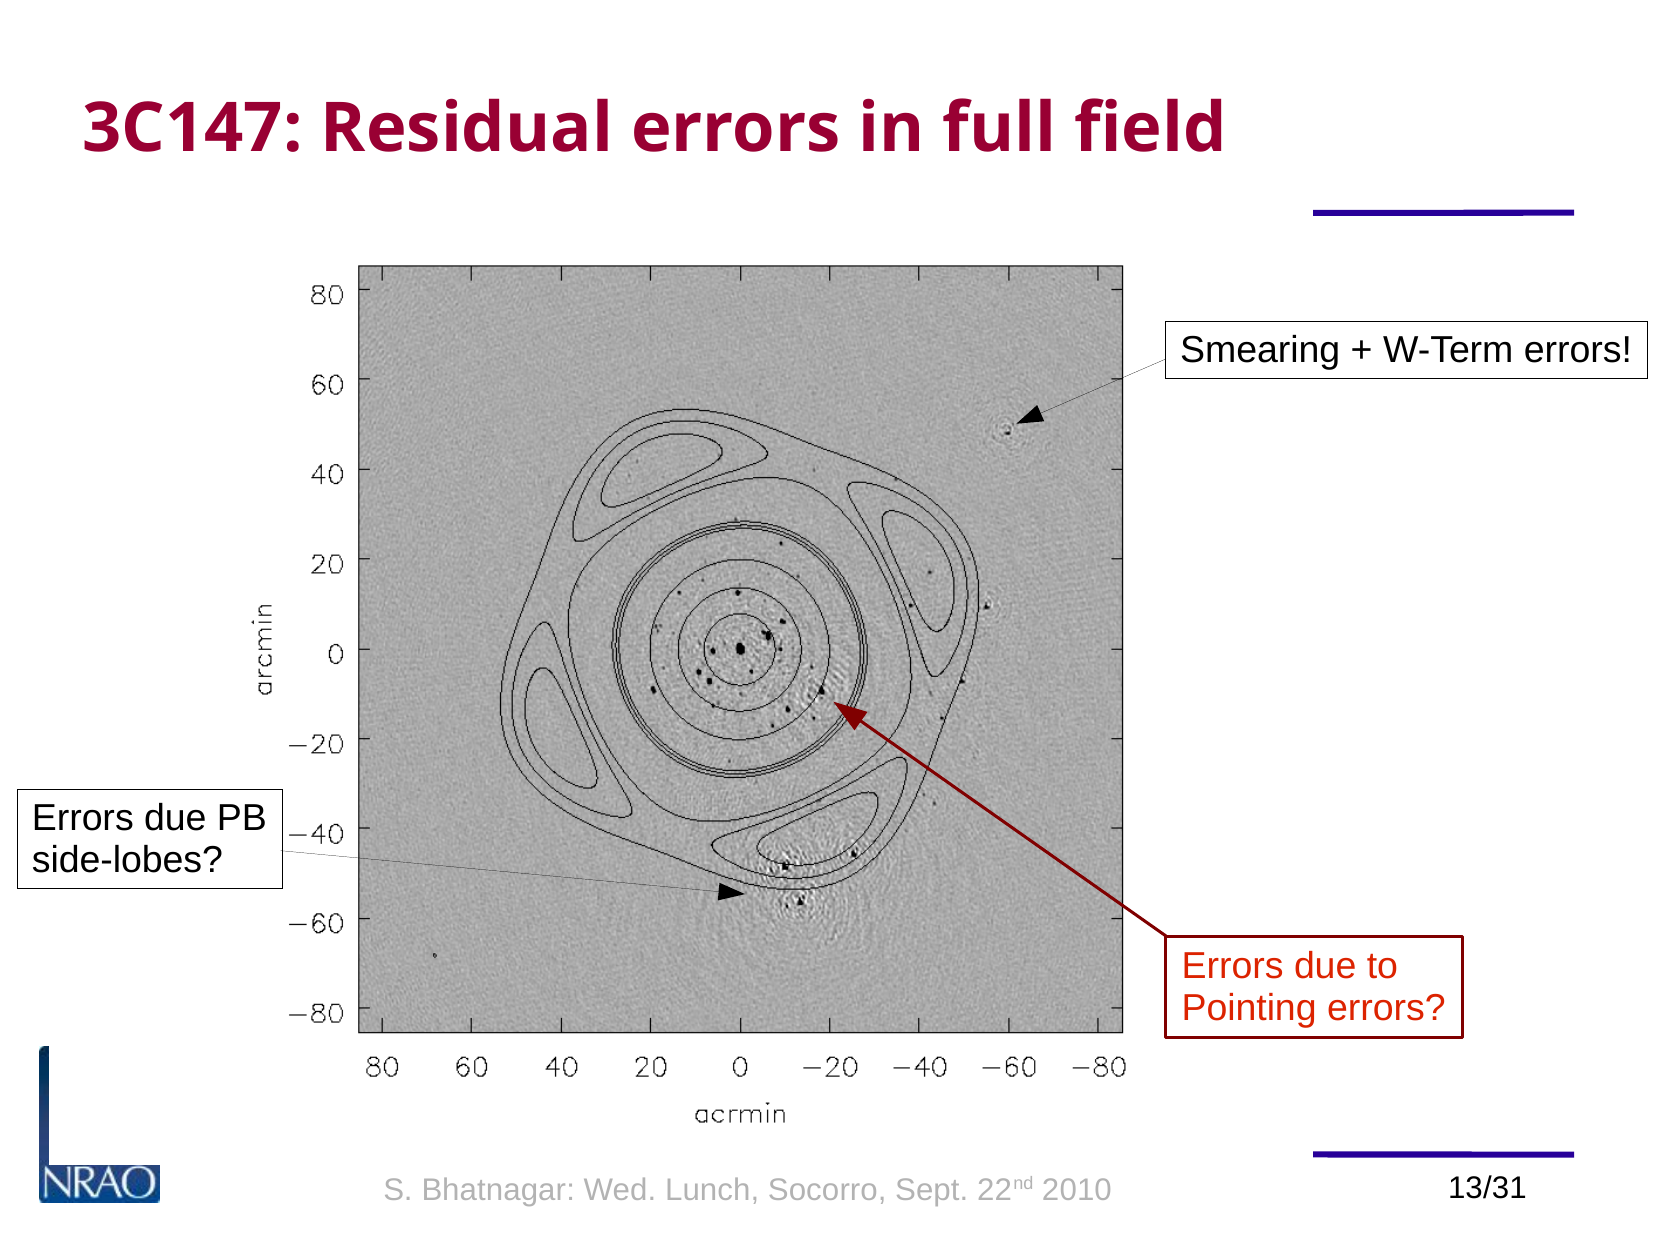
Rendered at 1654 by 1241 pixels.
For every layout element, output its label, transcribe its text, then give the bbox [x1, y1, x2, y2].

picture [0, 0, 1654, 1241]
text_box Errors due PB side-lobes? [17, 789, 283, 889]
text_box Smearing + W-Term errors! [1165, 321, 1648, 379]
title 3C147: Residual errors in full field [82, 49, 1571, 202]
text_box Errors due to Pointing errors? [1165, 936, 1463, 1038]
